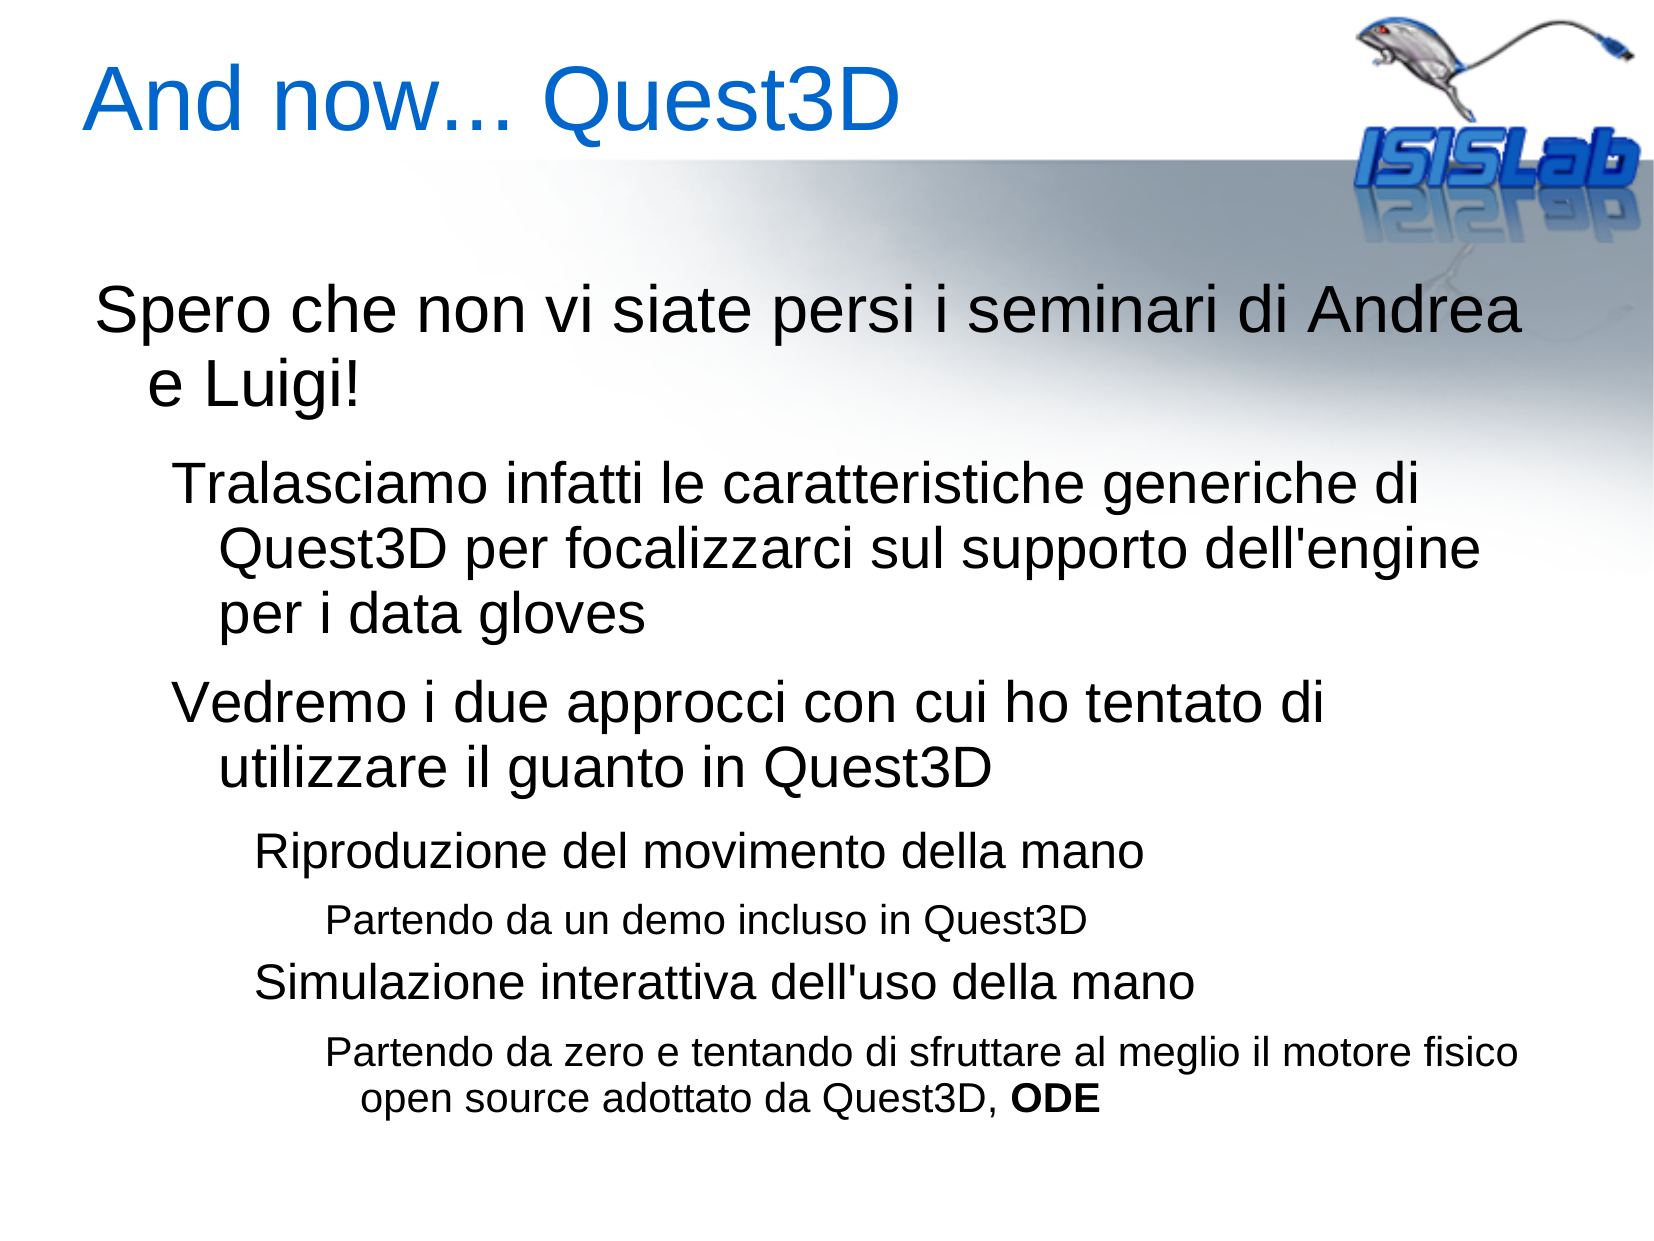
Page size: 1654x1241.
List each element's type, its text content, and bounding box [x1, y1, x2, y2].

title And now... Quest3D [82, 47, 1571, 150]
picture [0, 0, 1654, 1241]
list Spero che non vi siate persi i seminari di Andrea e Luigi! Tralasciamo infatti le caratteristiche generiche di Quest3D per focalizzarci sul supporto dell'engine per i data gloves Vedremo i due approcci con cui ho tentato di utilizzare il guanto in Quest3D Riproduzione del movimento della mano Partendo da un demo incluso in Quest3D Simulazione interattiva dell'uso della mano Partendo da zero e tentando di sfruttare al meglio il motore fisico open source adottato da Quest3D, ODE [76, 271, 1565, 1123]
